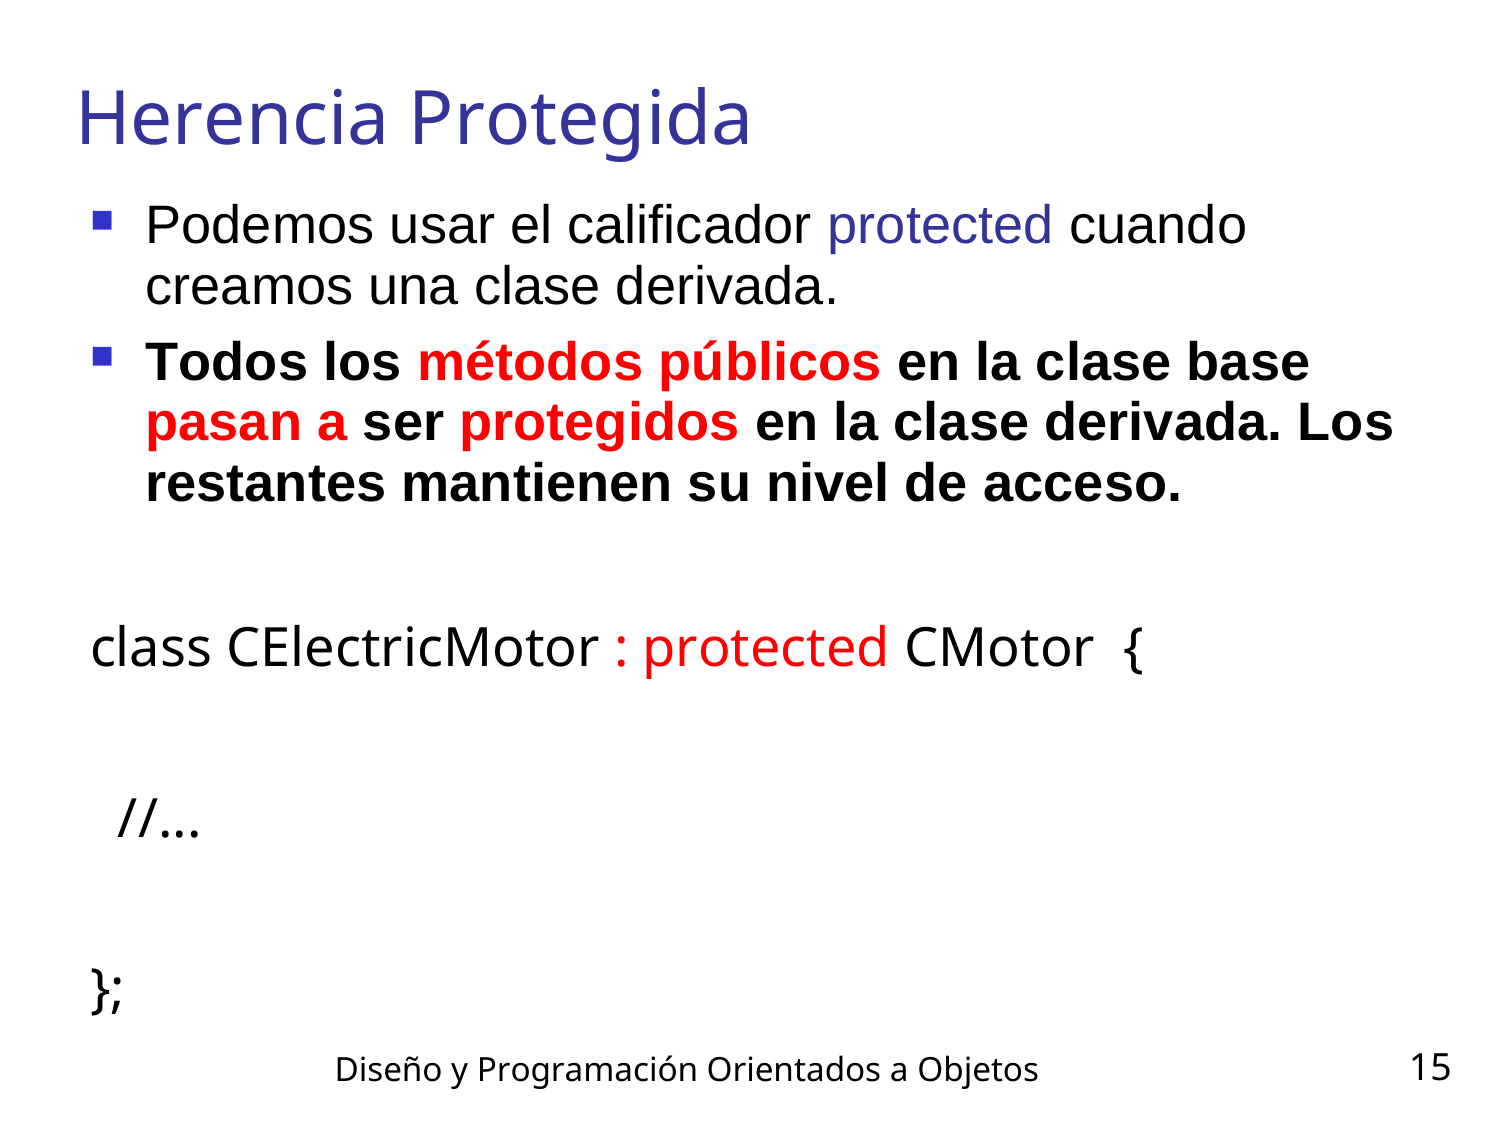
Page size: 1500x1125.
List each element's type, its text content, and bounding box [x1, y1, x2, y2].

list Podemos usar el calificador protected cuando creamos una clase derivada. Todos los métodos públicos en la clase base pasan a ser protegidos en la clase derivada. Los restantes mantienen su nivel de acceso. class CElectricMotor : protected CMotor { //... }; [75, 187, 1462, 1066]
title Herencia Protegida [75, 30, 1466, 193]
